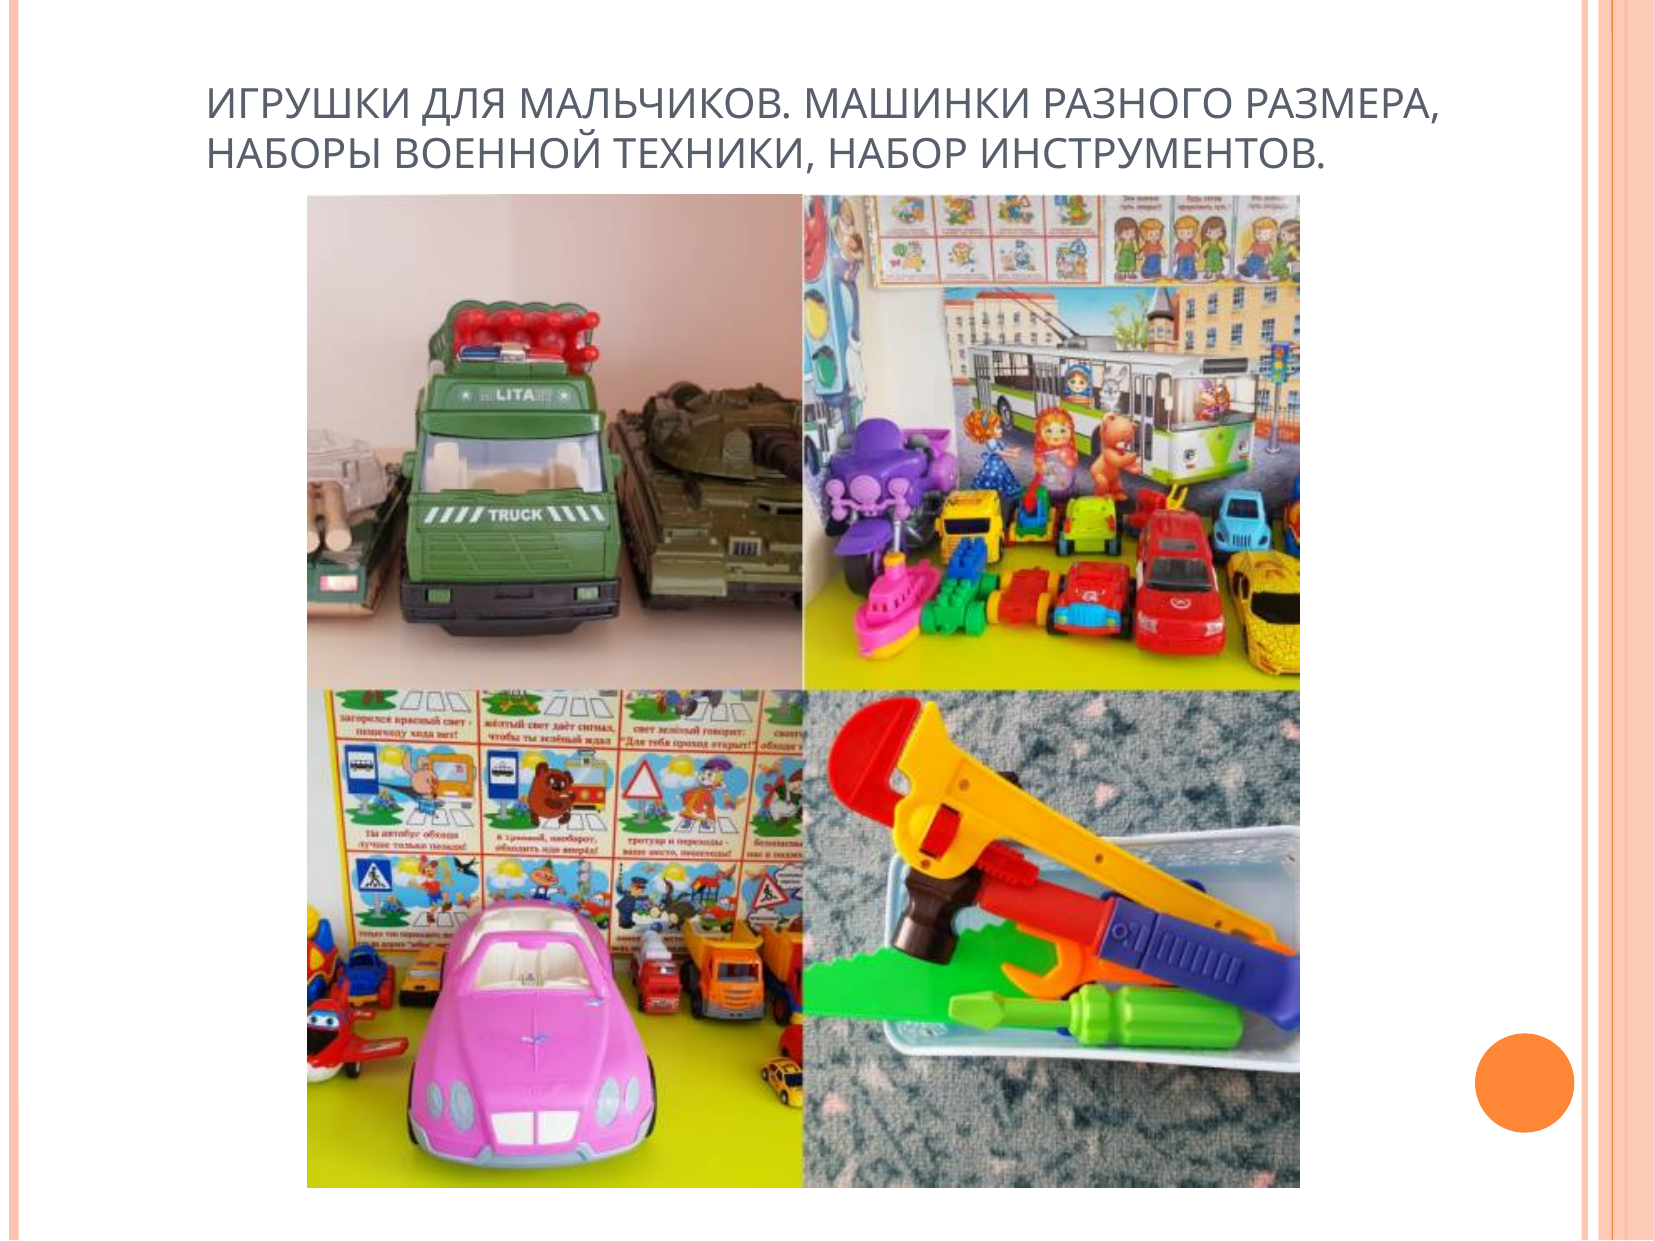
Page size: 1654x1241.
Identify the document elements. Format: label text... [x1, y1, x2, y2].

picture [307, 194, 1300, 1188]
title Игрушки для мальчиков. Машинки разного размера, наборы военной техники, набор инструментов. [188, 29, 1516, 186]
